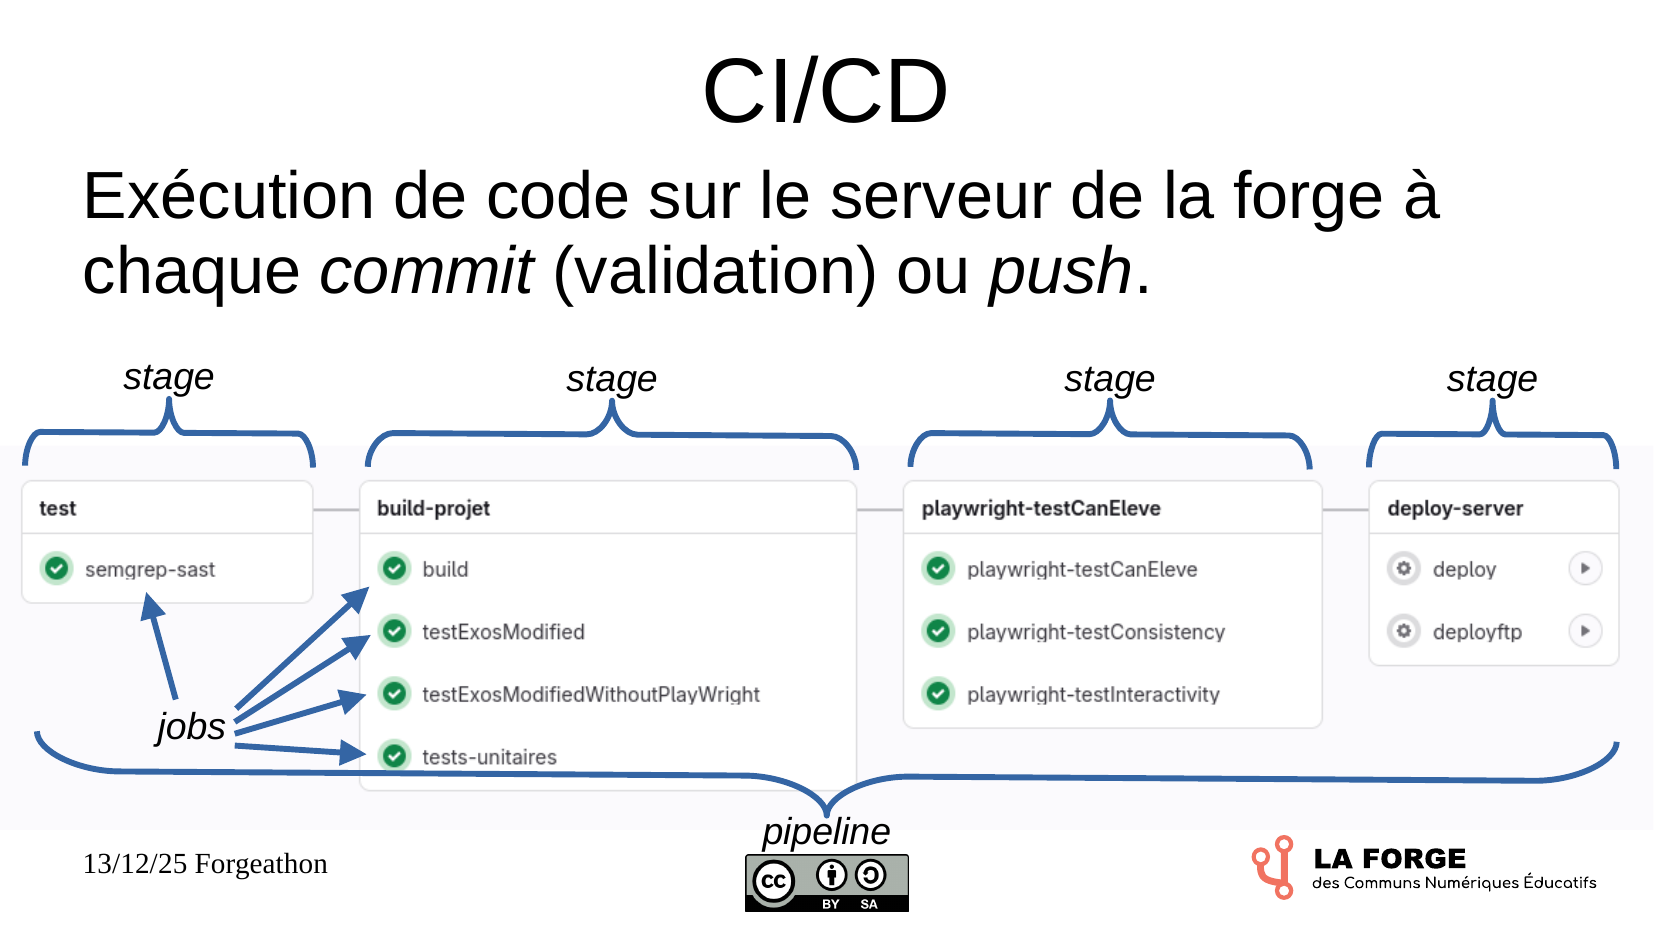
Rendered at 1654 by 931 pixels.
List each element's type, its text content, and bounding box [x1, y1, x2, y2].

list Exécution de code sur le serveur de la forge à chaque commit (validation) ou push. [82, 158, 1571, 439]
title CI/CD [82, 13, 1571, 158]
text_box stage [493, 349, 731, 439]
text_box pipeline [546, 803, 1108, 892]
picture [0, 439, 1654, 830]
text_box stage [50, 348, 288, 438]
text_box stage [991, 349, 1229, 439]
picture [745, 892, 909, 912]
text_box jobs [88, 697, 296, 755]
text_box stage [1374, 349, 1611, 439]
